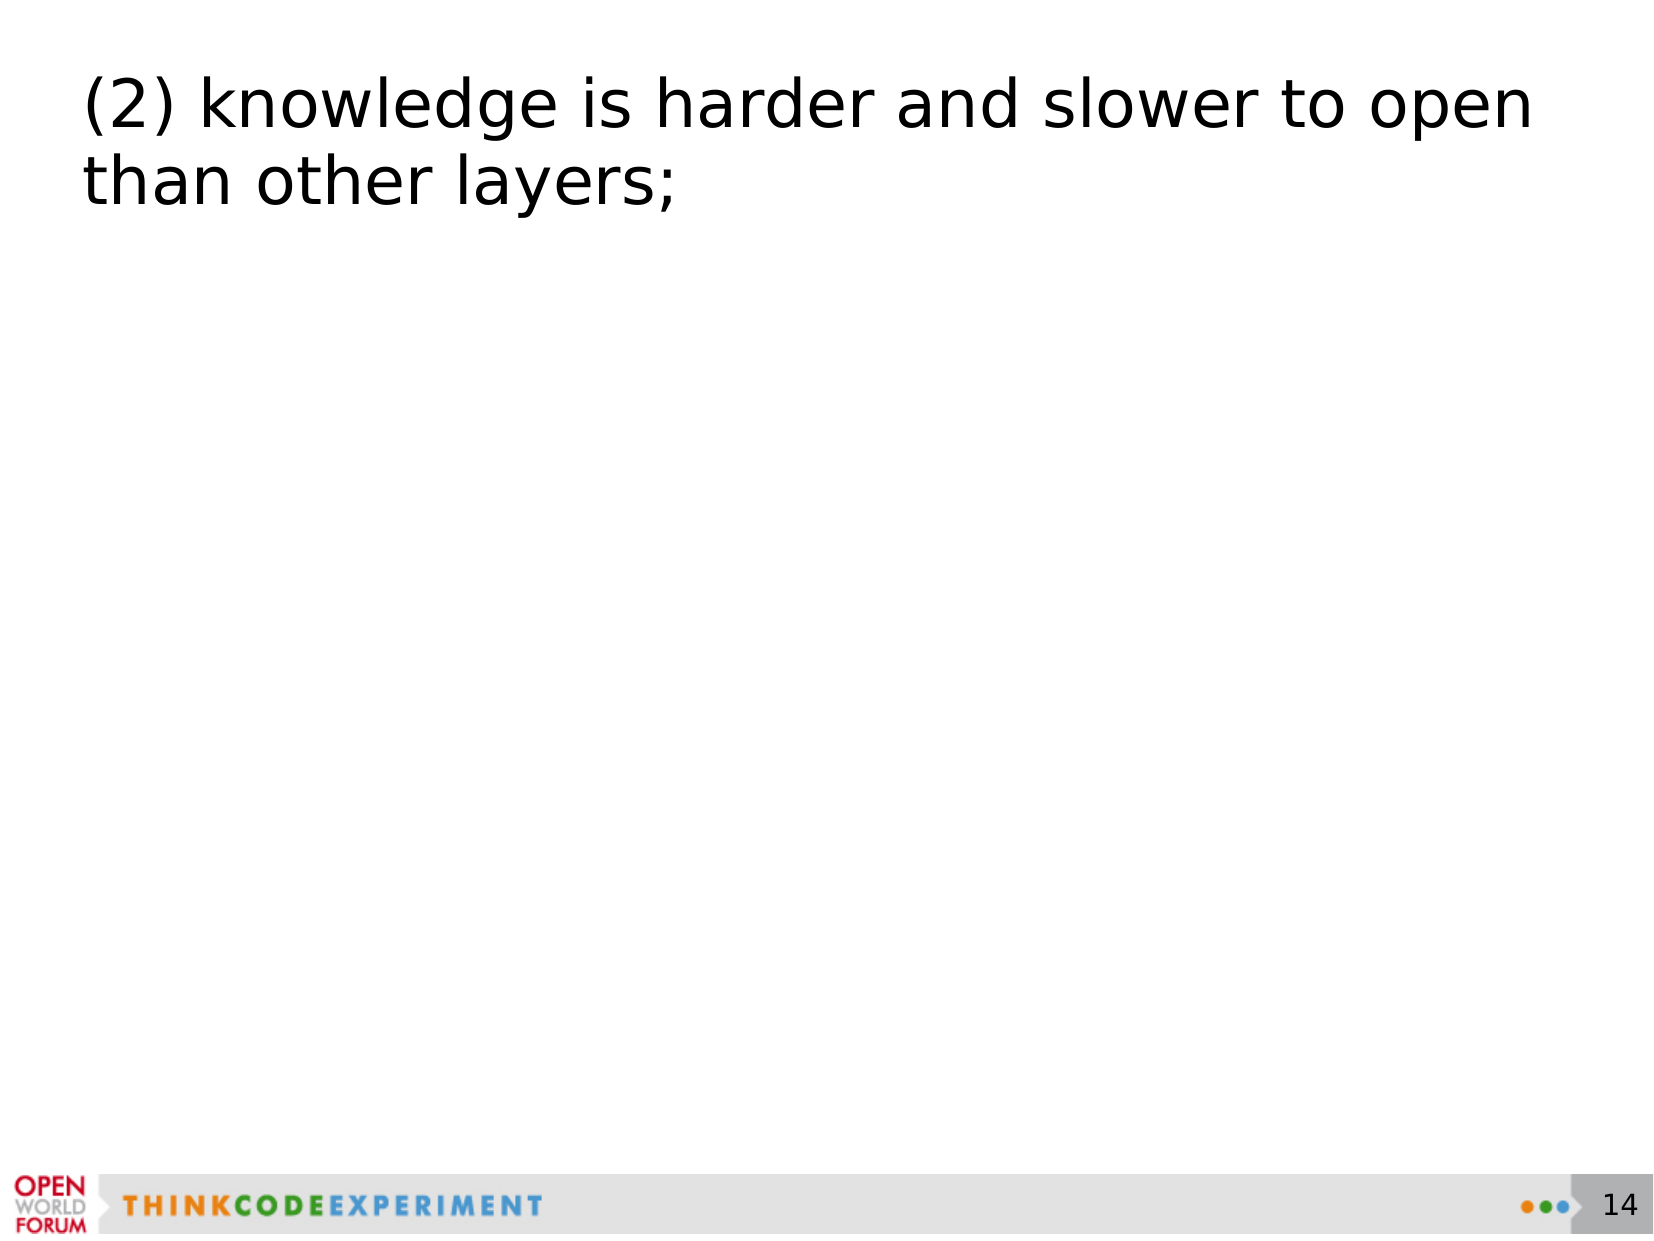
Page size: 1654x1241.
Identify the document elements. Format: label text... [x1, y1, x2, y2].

picture [0, 1174, 1654, 1234]
list (2) knowledge is harder and slower to open than other layers; [82, 65, 1571, 1062]
